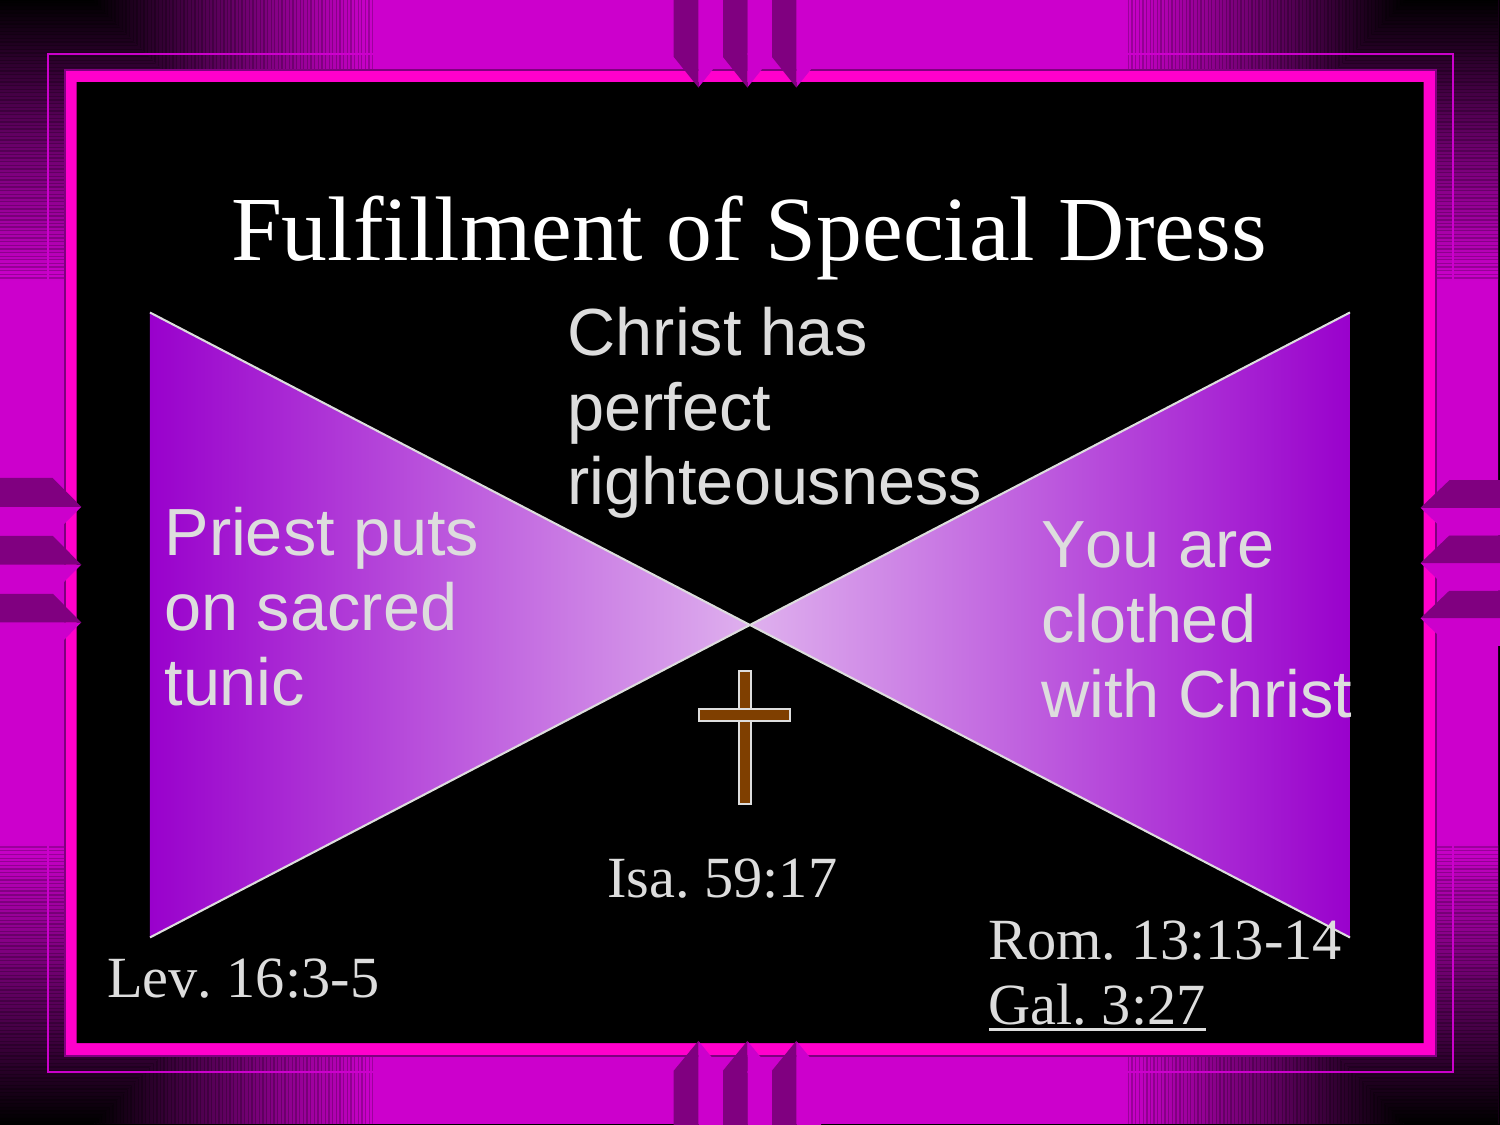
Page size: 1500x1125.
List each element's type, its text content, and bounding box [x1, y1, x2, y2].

text_box [699, 671, 790, 804]
text_box Priest puts on sacred tunic [149, 487, 550, 727]
title Fulfillment of Special Dress [112, 99, 1388, 288]
text_box [755, 527, 1351, 899]
text_box [149, 314, 480, 487]
text_box You are clothed with Christ [1026, 499, 1398, 740]
text_box [1037, 314, 1351, 499]
text_box [149, 727, 549, 936]
text_box Lev. 16:3-5 [92, 937, 593, 1018]
text_box Isa. 59:17 [592, 837, 961, 918]
text_box [550, 523, 745, 727]
text_box Christ has perfect righteousness [552, 287, 1037, 527]
text_box Rom. 13:13-14 Gal. 3:27 [973, 899, 1400, 1045]
